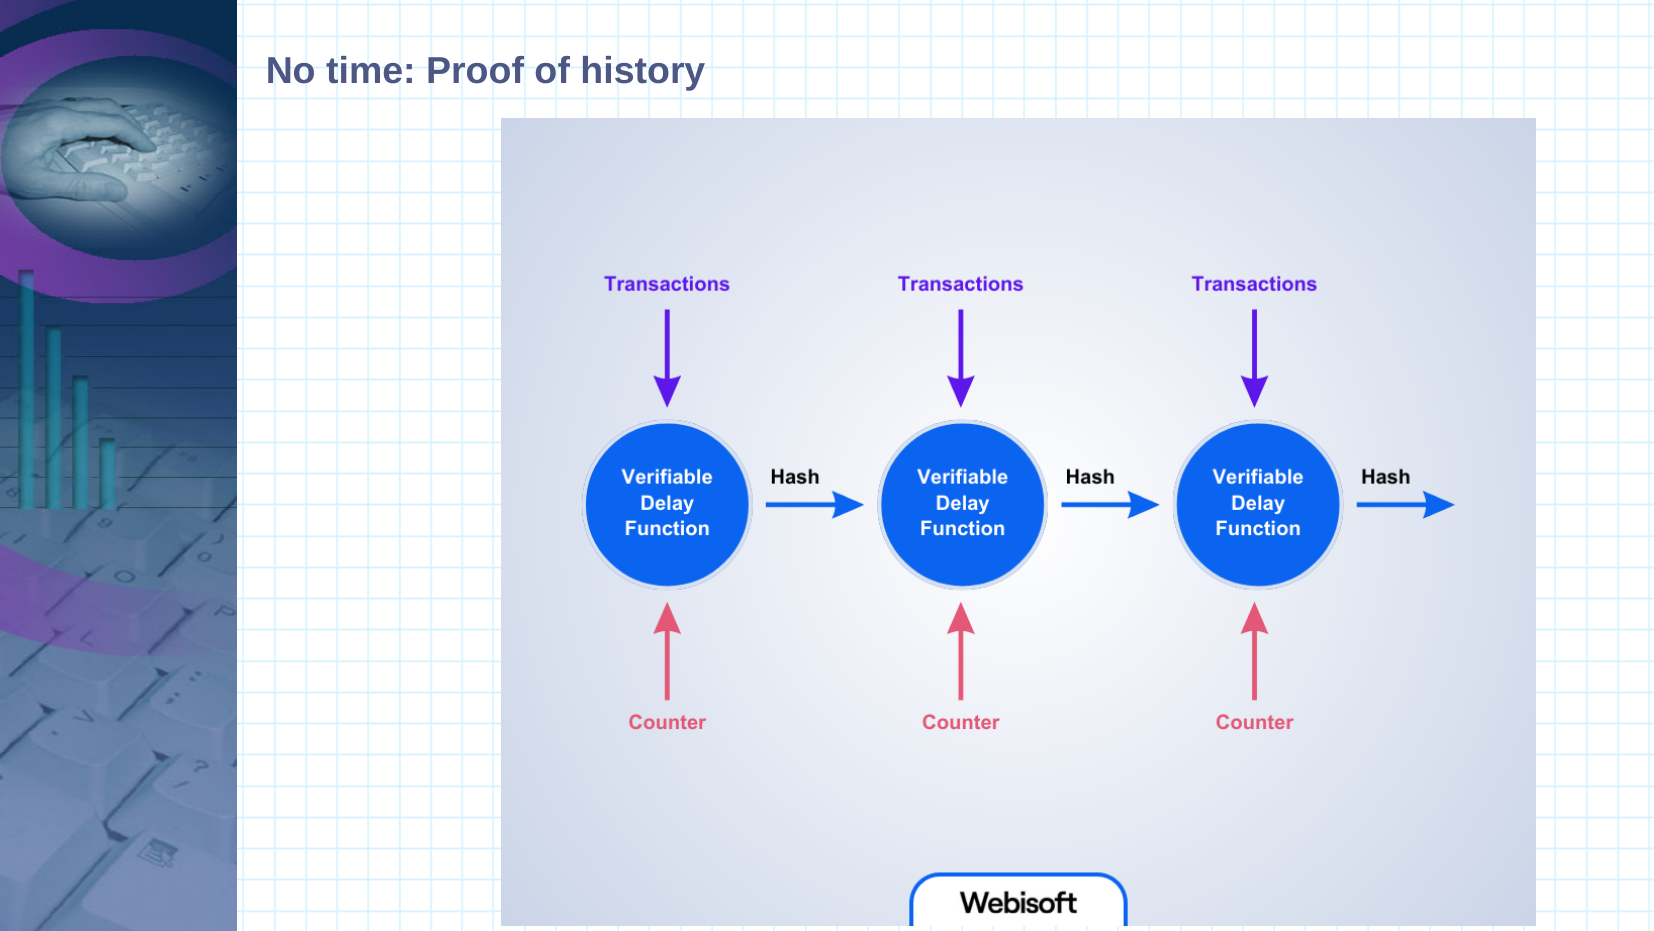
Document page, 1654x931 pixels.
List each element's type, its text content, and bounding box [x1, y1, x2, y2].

title No time: Proof of history [265, 0, 1651, 148]
picture [0, 0, 1654, 931]
